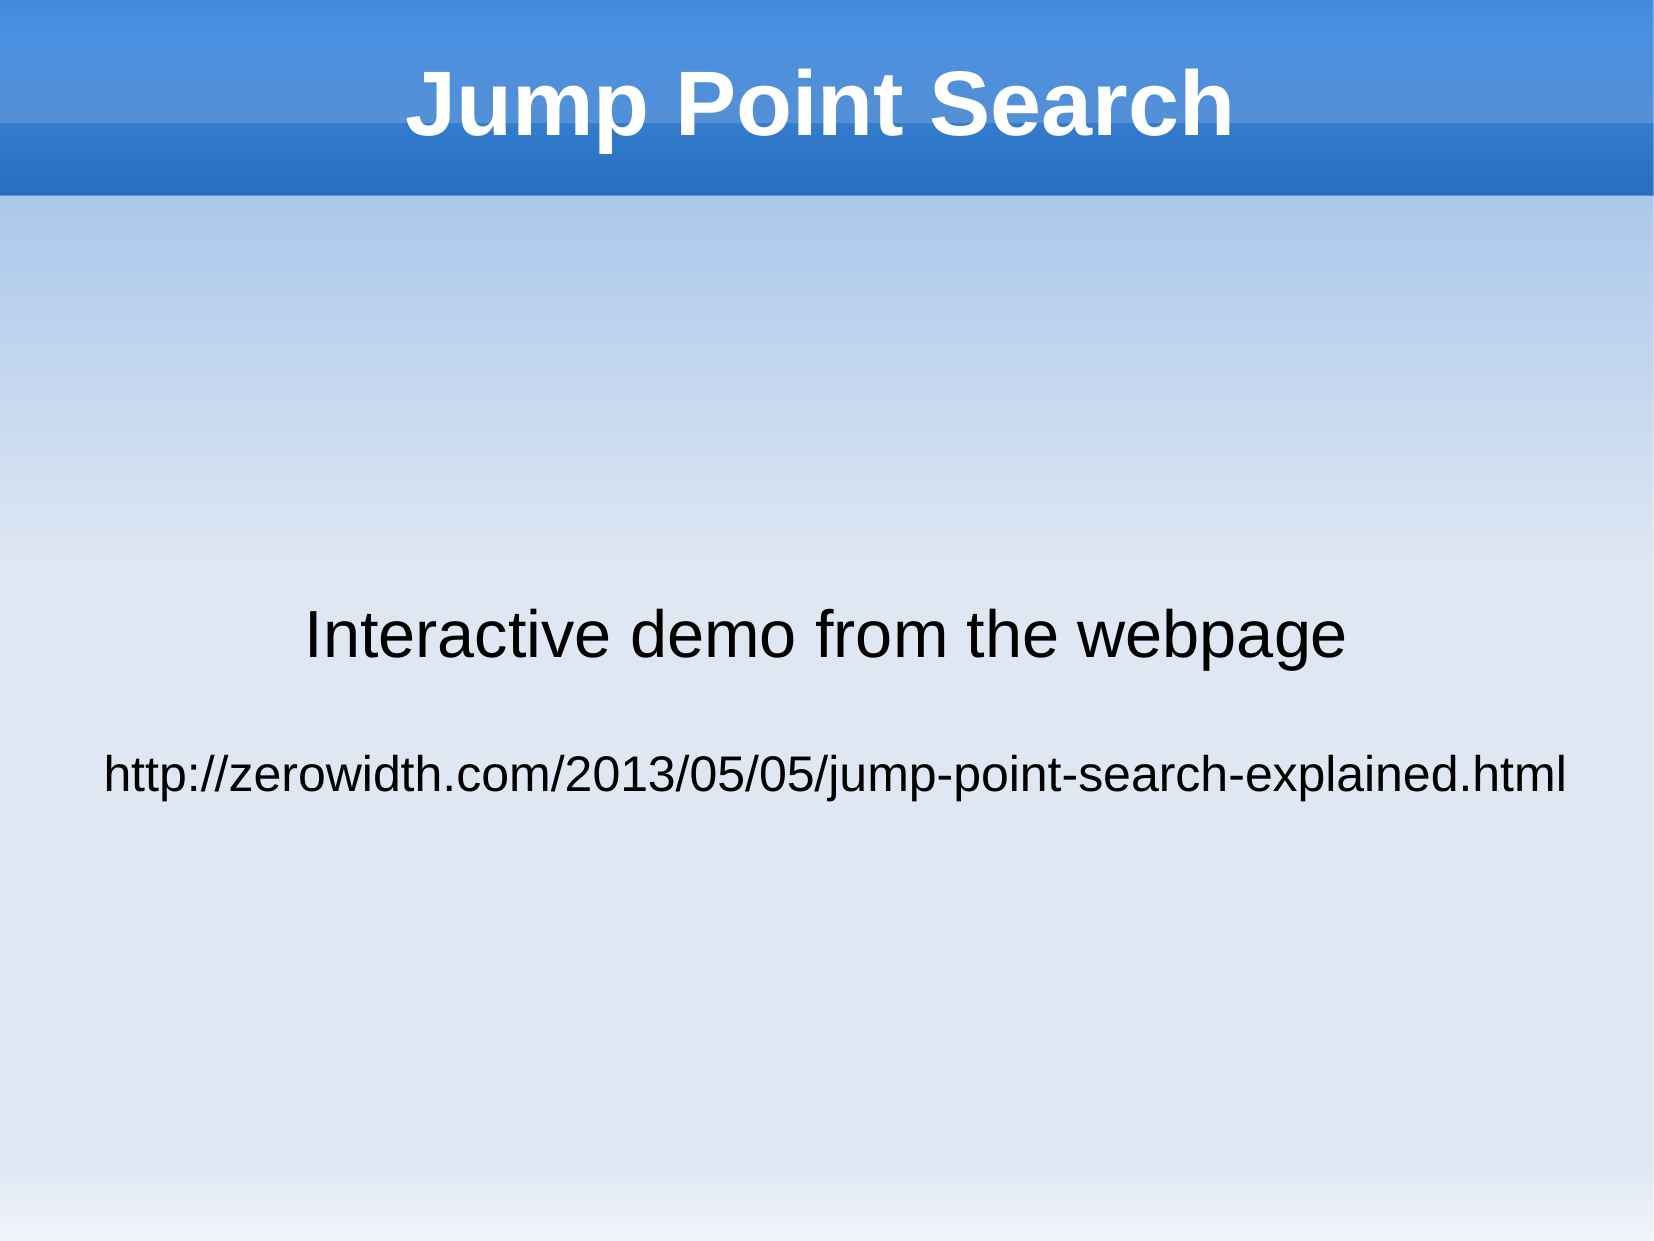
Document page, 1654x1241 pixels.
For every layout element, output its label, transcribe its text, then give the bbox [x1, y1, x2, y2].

picture [0, 0, 1654, 1241]
subtitle Interactive demo from the webpage http://zerowidth.com/2013/05/05/jump-point-search-explained.html [82, 290, 1571, 1109]
title Jump Point Search [76, 0, 1565, 208]
